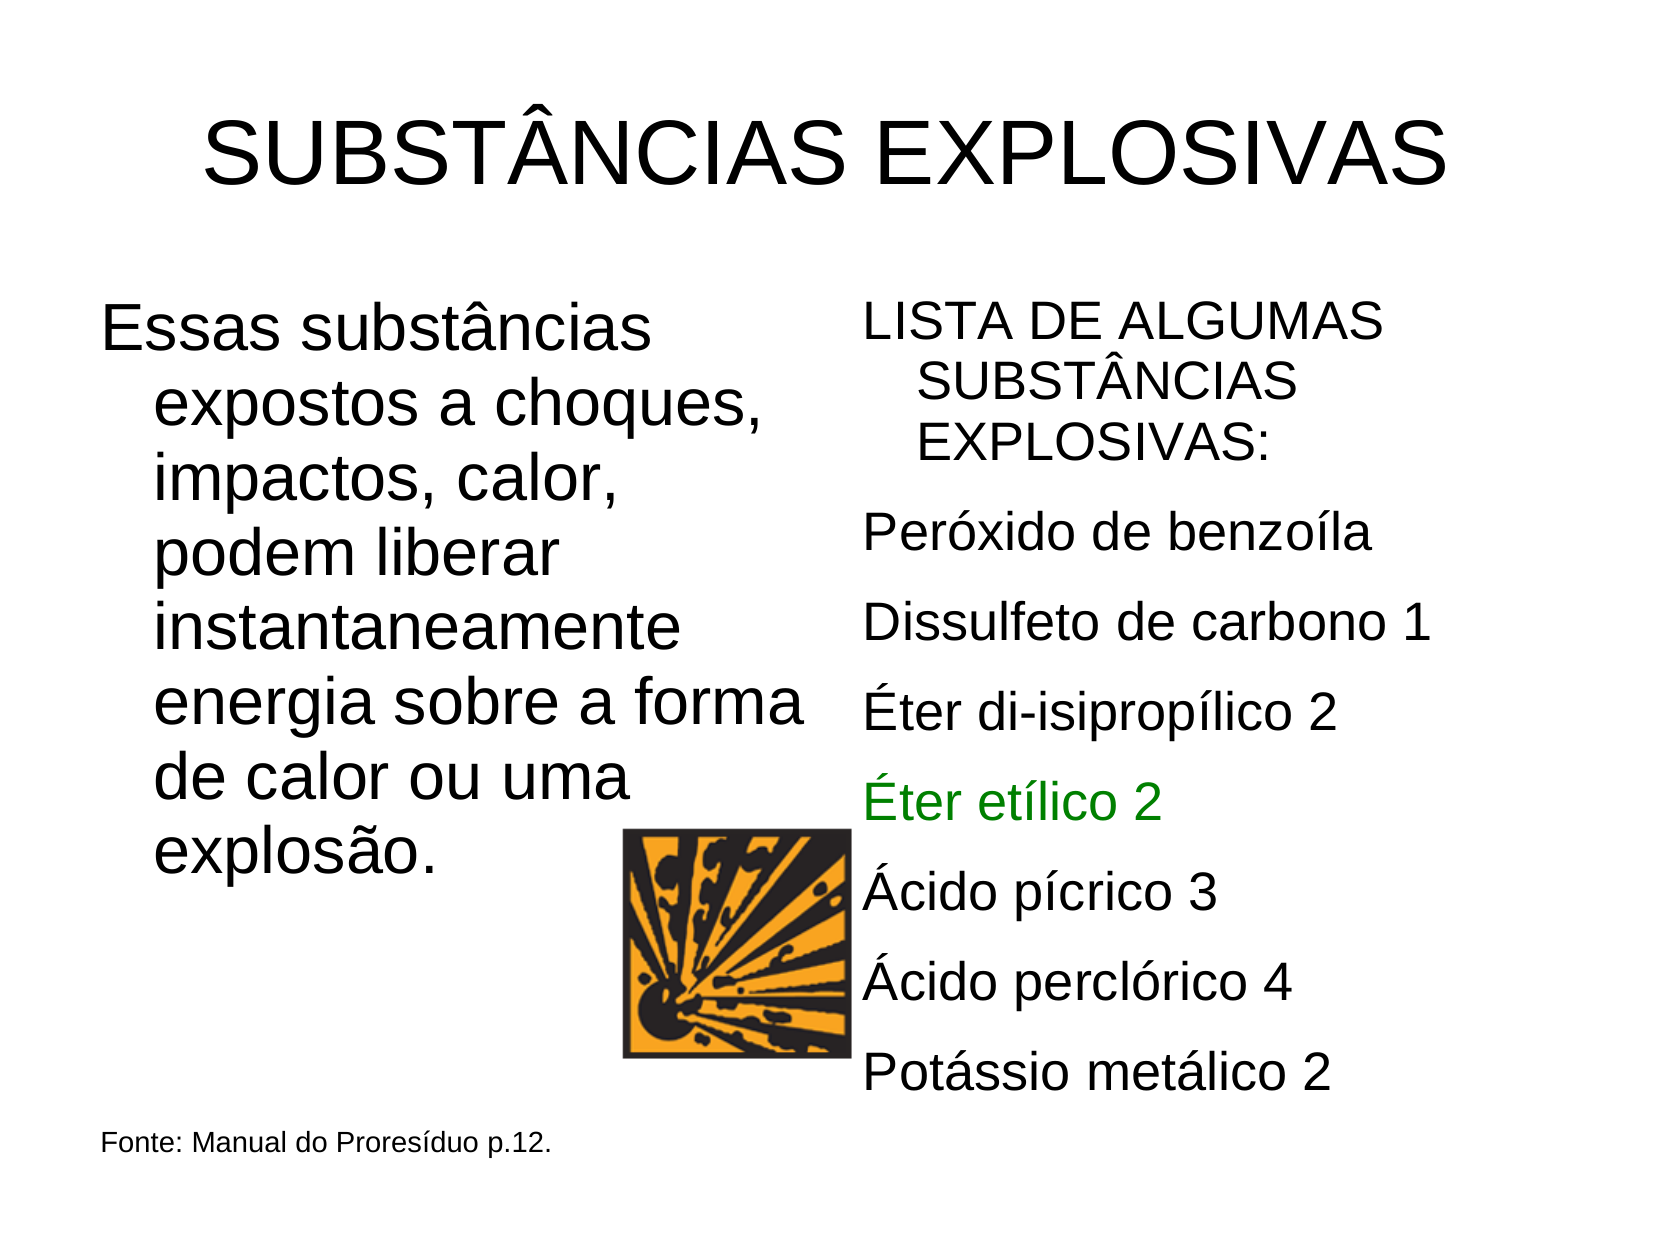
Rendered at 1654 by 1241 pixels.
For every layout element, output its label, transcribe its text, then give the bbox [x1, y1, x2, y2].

title SUBSTÂNCIAS EXPLOSIVAS [82, 56, 1571, 250]
list LISTA DE ALGUMAS SUBSTÂNCIAS EXPLOSIVAS: Peróxido de benzoíla Dissulfeto de carbono 1 Éter di-isipropílico 2 Éter etílico 2 Ácido pícrico 3 Ácido perclórico 4 Potássio metálico 2 [845, 290, 1572, 1103]
list Essas substâncias expostos a choques, impactos, calor, podem liberar instantaneamente energia sobre a forma de calor ou uma explosão. Fonte: Manual do Proresíduo p.12. [82, 290, 809, 1160]
picture [620, 826, 855, 1062]
